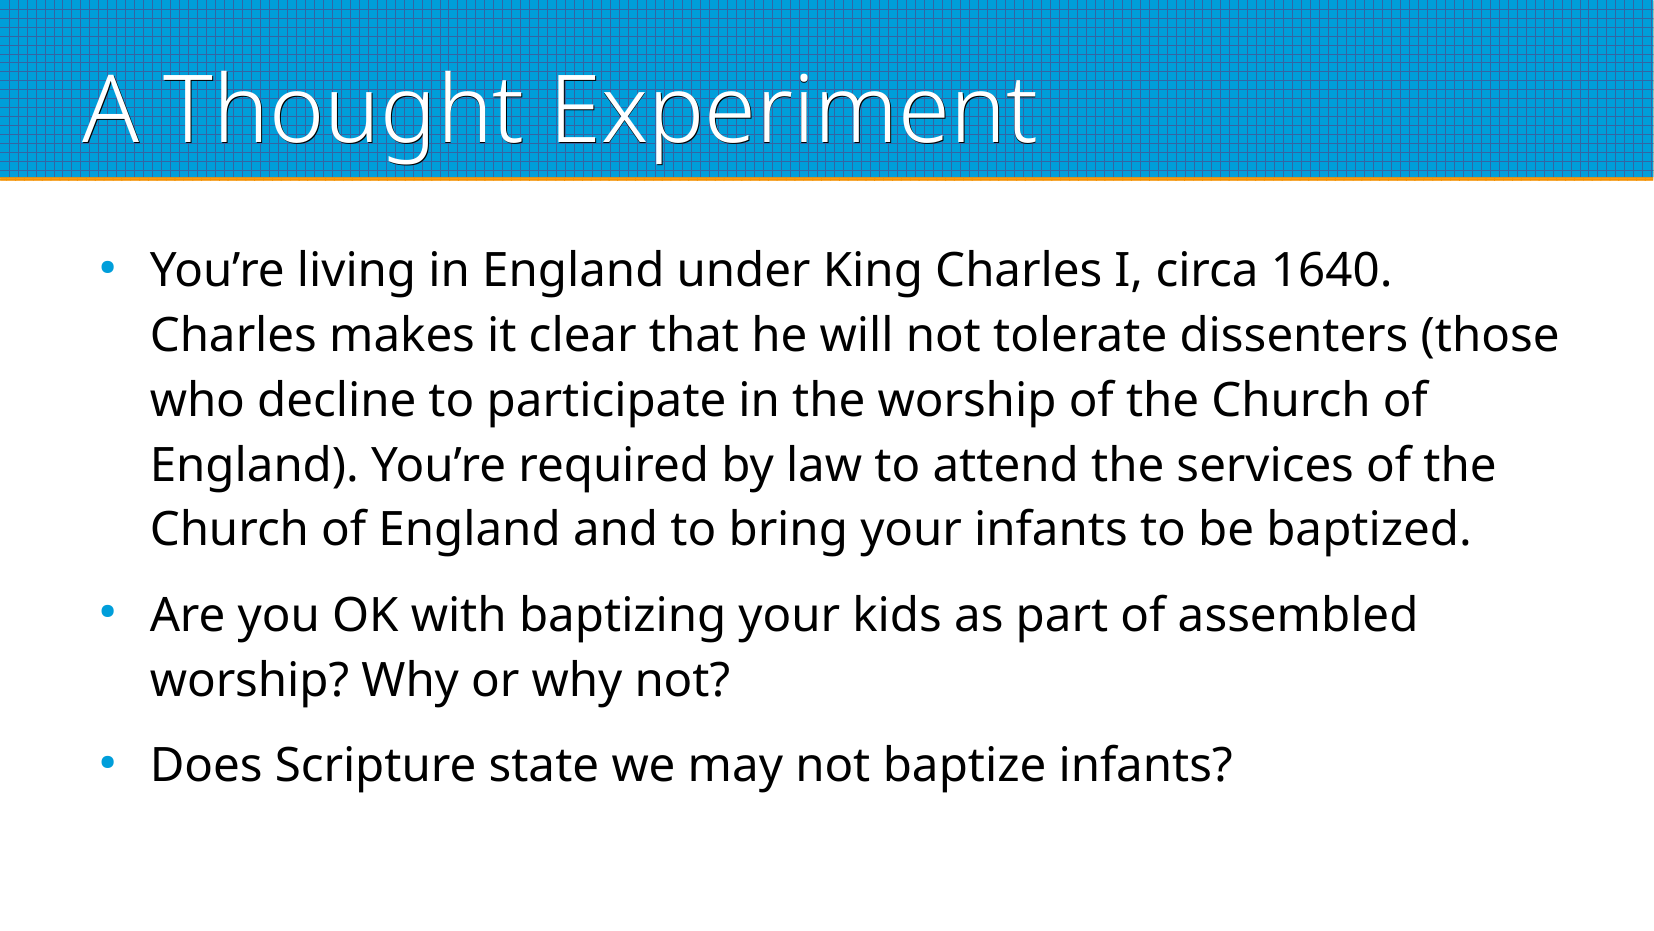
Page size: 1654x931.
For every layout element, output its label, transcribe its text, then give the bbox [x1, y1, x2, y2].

title A Thought Experiment [82, 14, 1571, 171]
list You’re living in England under King Charles I, circa 1640. Charles makes it clear that he will not tolerate dissenters (those who decline to participate in the worship of the Church of England). You’re required by law to attend the services of the Church of England and to bring your infants to be baptized. Are you OK with baptizing your kids as part of assembled worship? Why or why not? Does Scripture state we may not baptize infants? [82, 236, 1563, 811]
